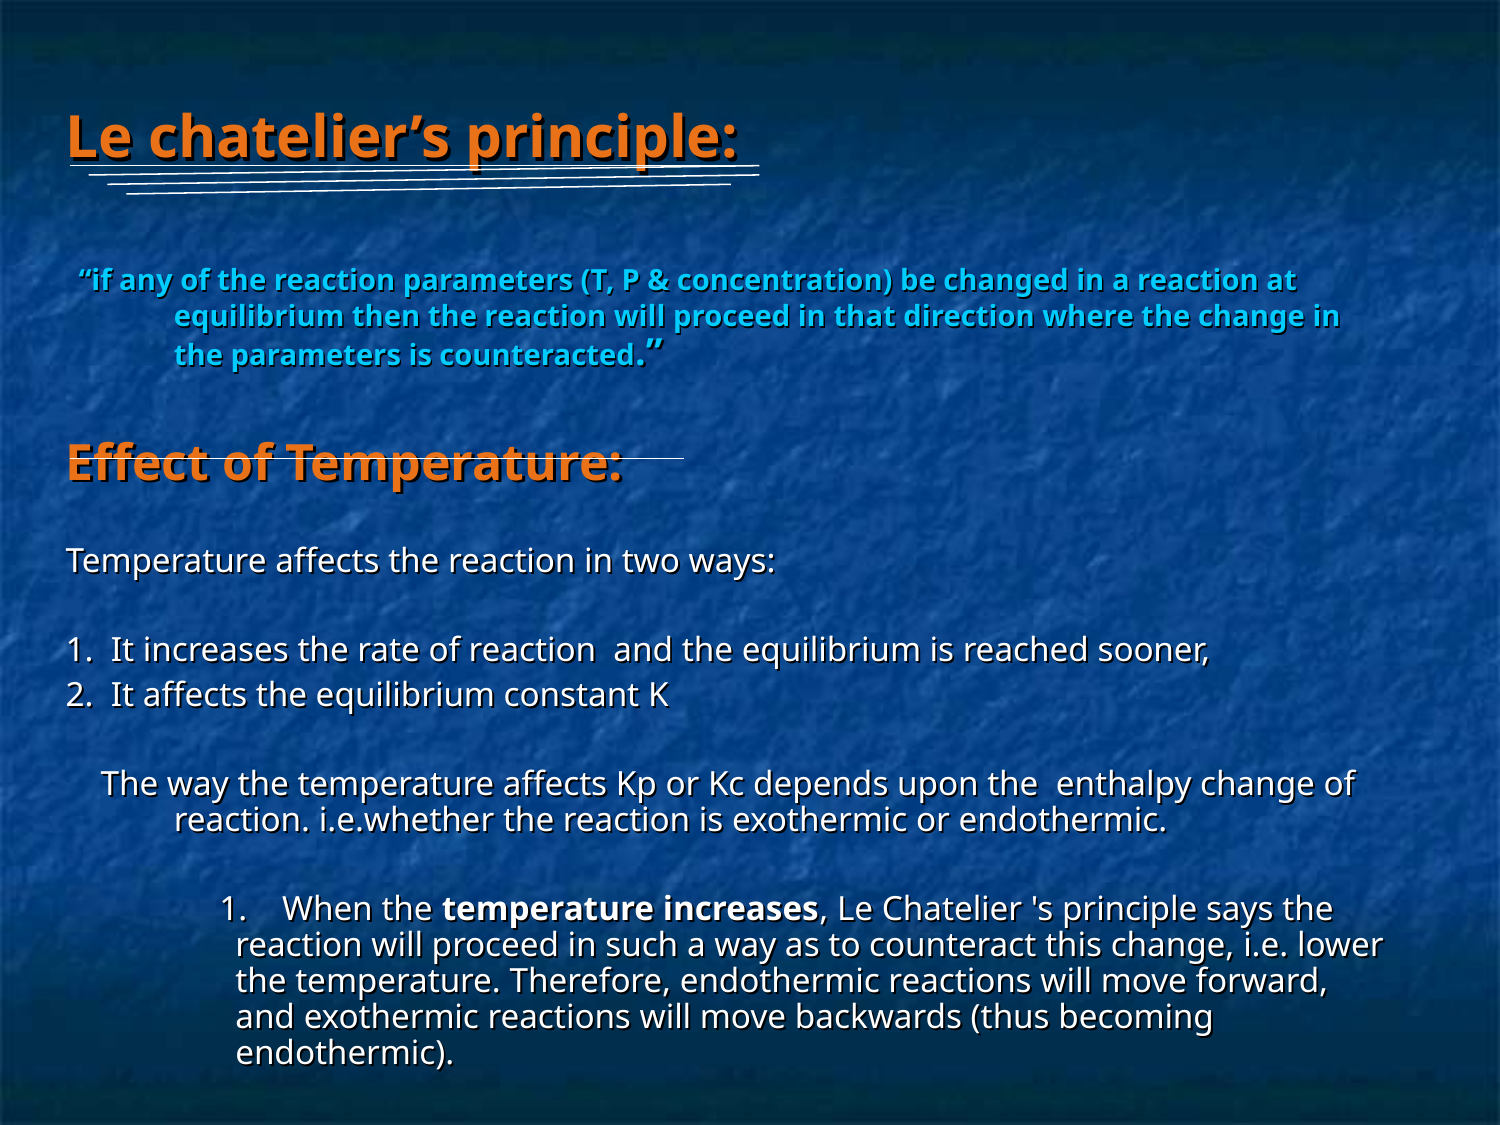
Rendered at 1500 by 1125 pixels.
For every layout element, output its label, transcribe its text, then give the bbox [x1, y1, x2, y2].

picture [0, 0, 1500, 1125]
list Le chatelier’s principle: “if any of the reaction parameters (T, P & concentration) be changed in a reaction at equilibrium then the reaction will proceed in that direction where the change in the parameters is counteracted.” Effect of Temperature: Temperature affects the reaction in two ways: 1. It increases the rate of reaction and the equilibrium is reached sooner, 2. It affects the equilibrium constant K The way the temperature affects Kp or Kc depends upon the enthalpy change of reaction. i.e.whether the reaction is exothermic or endothermic. 1. When the temperature increases, Le Chatelier 's principle says the reaction will proceed in such a way as to counteract this change, i.e. lower the temperature. Therefore, endothermic reactions will move forward, and exothermic reactions will move backwards (thus becoming endothermic). 2. Similarly, decrease in temperature always shifts the equilibrium position in the exothermic direction. [50, 99, 1401, 1064]
